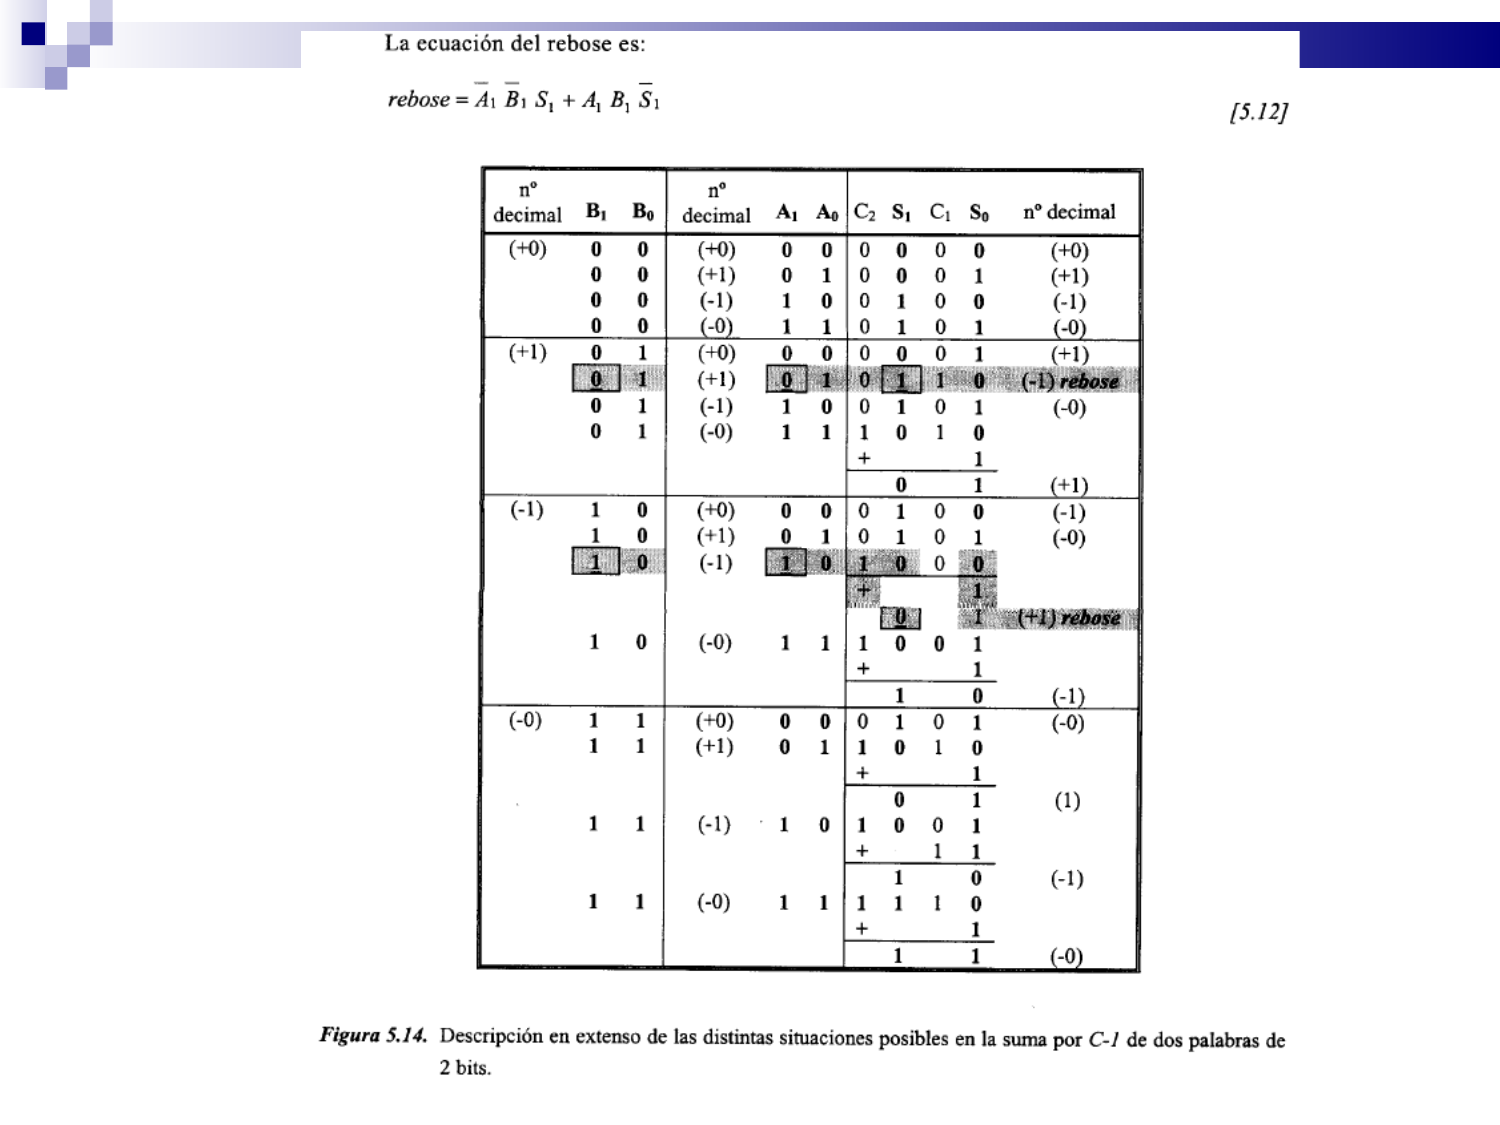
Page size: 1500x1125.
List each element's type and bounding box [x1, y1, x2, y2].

picture [301, 31, 1300, 1083]
